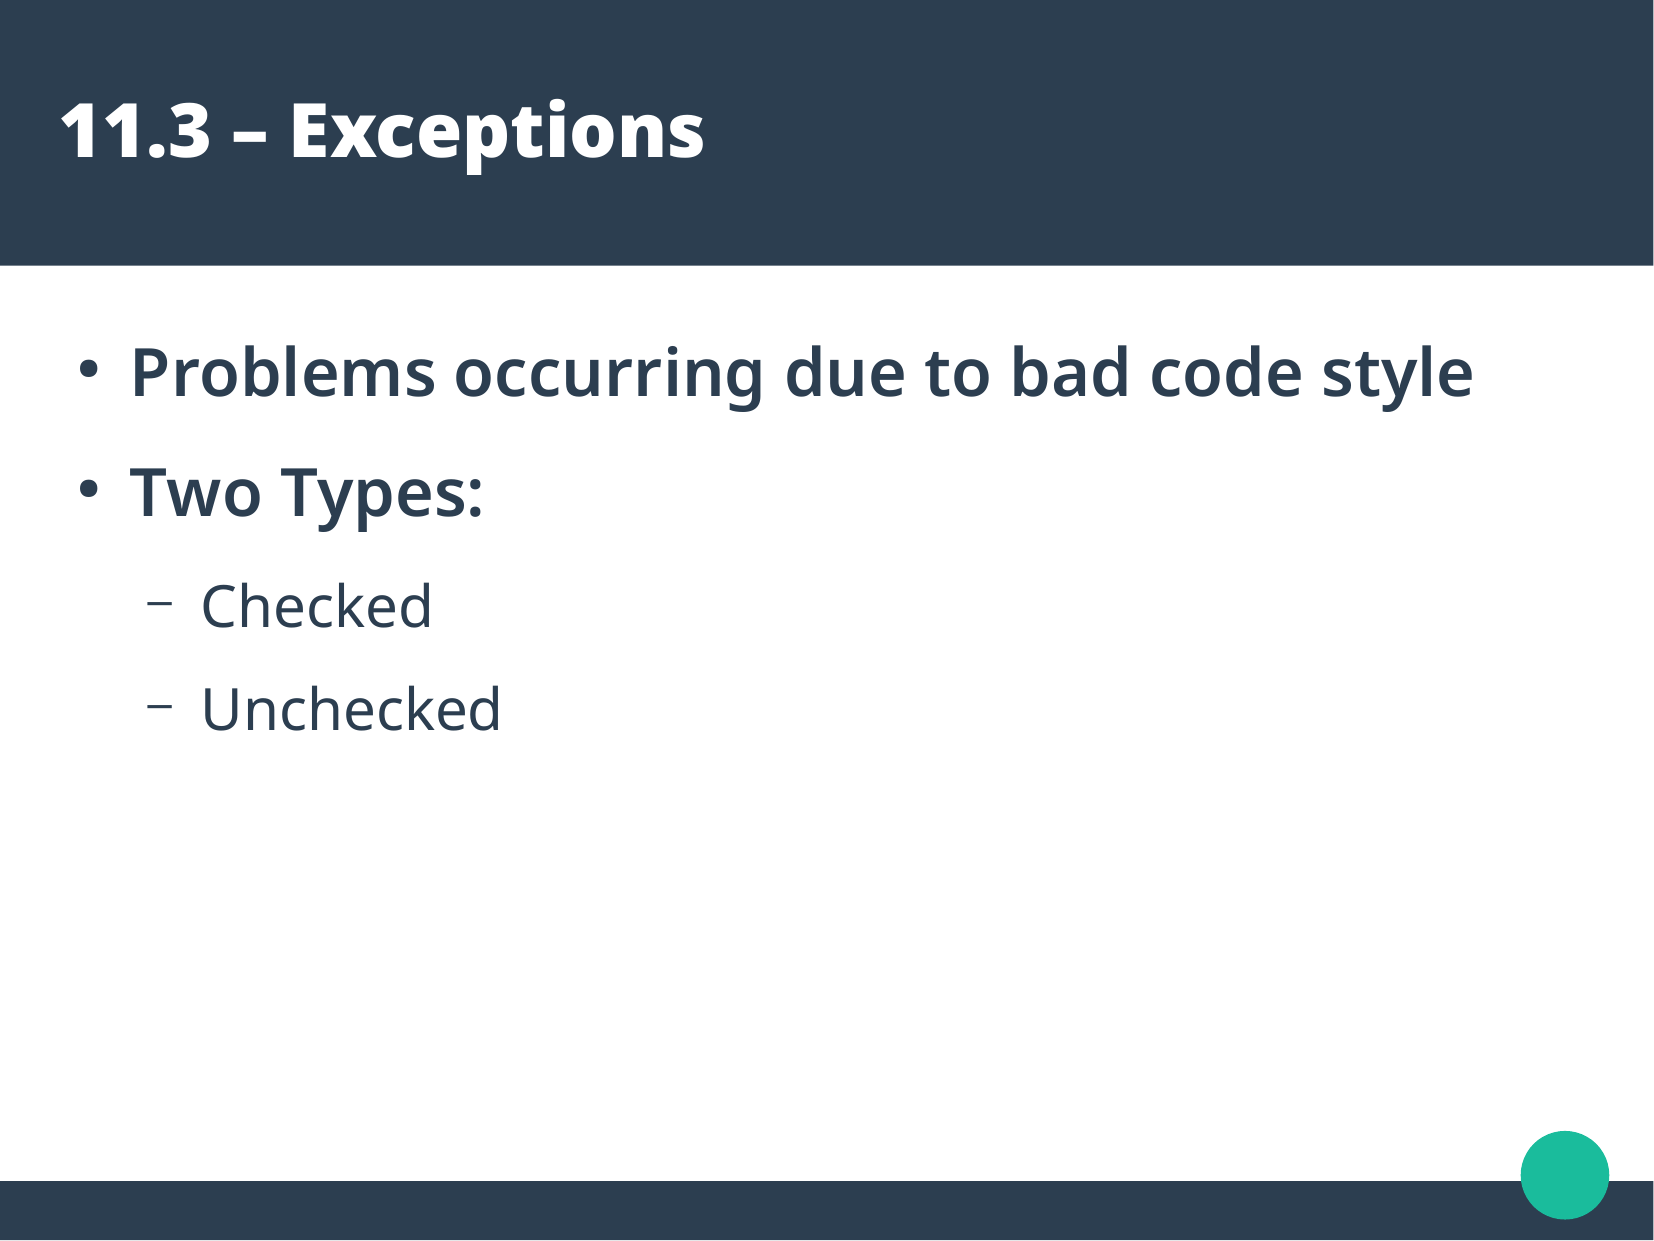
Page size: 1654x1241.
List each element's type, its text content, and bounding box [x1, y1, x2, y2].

list Problems occurring due to bad code style Two Types: Checked Unchecked [59, 324, 1595, 1152]
title 11.3 – Exceptions [59, 49, 1595, 207]
